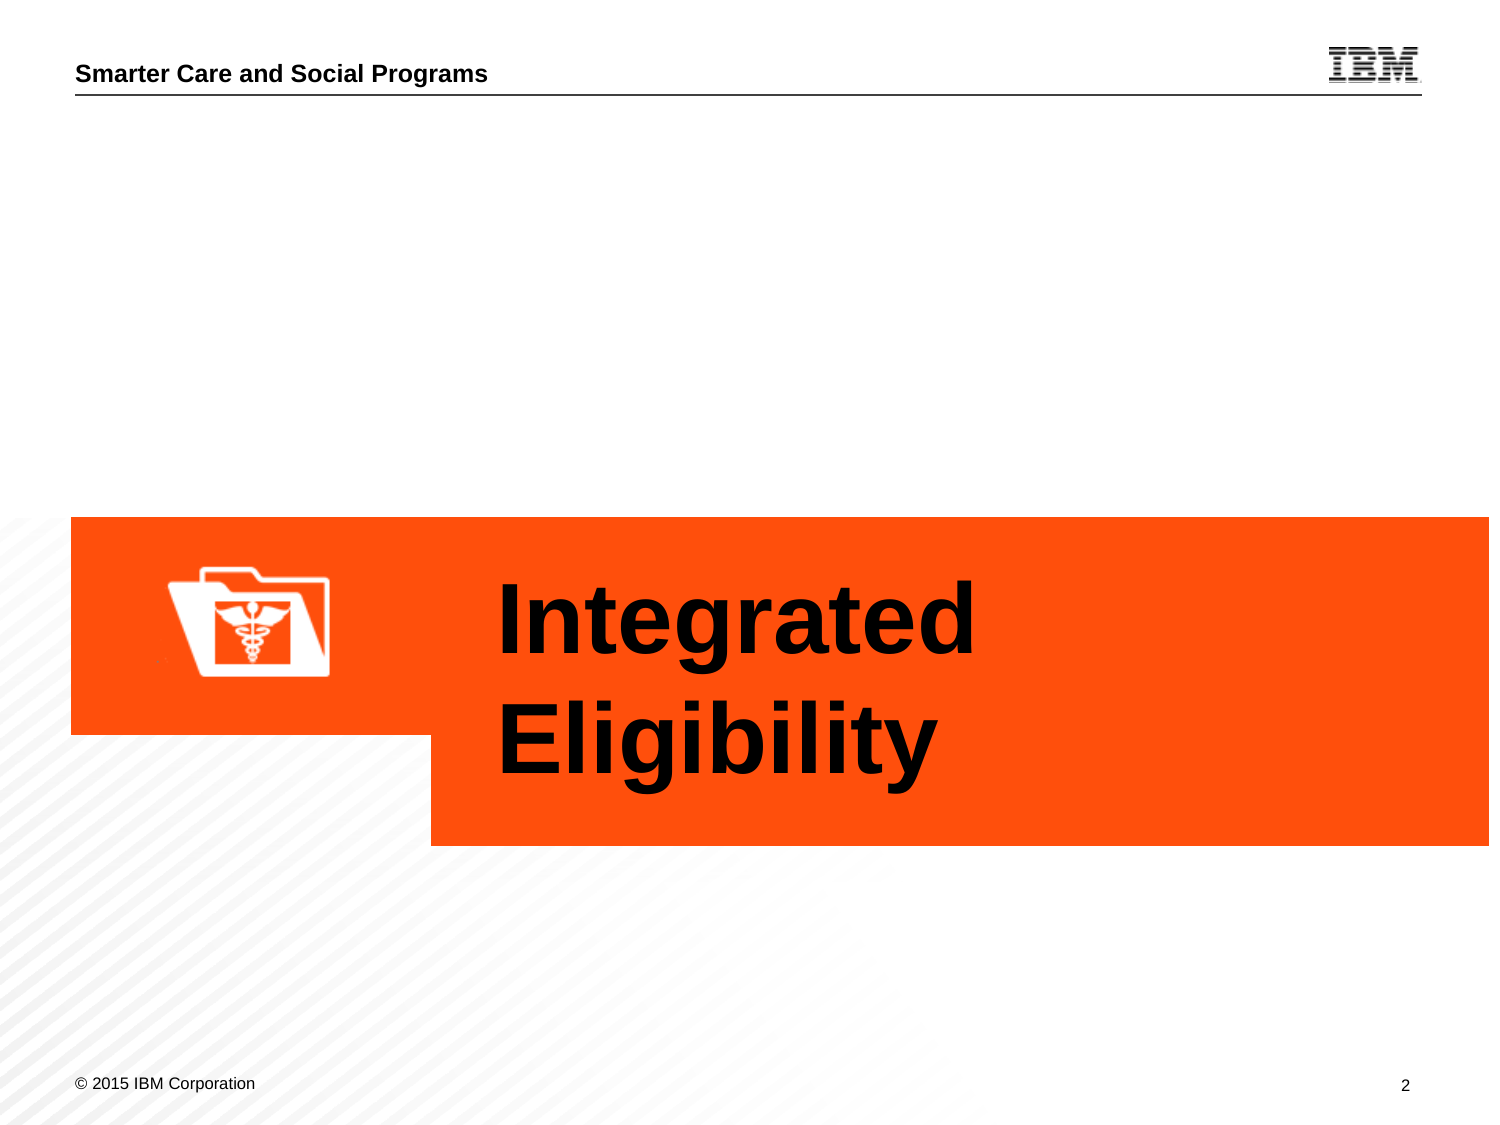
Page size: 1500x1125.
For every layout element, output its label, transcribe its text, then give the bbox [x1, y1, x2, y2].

text_box Integrated Eligibility [481, 545, 1232, 801]
picture [0, 517, 1500, 1125]
